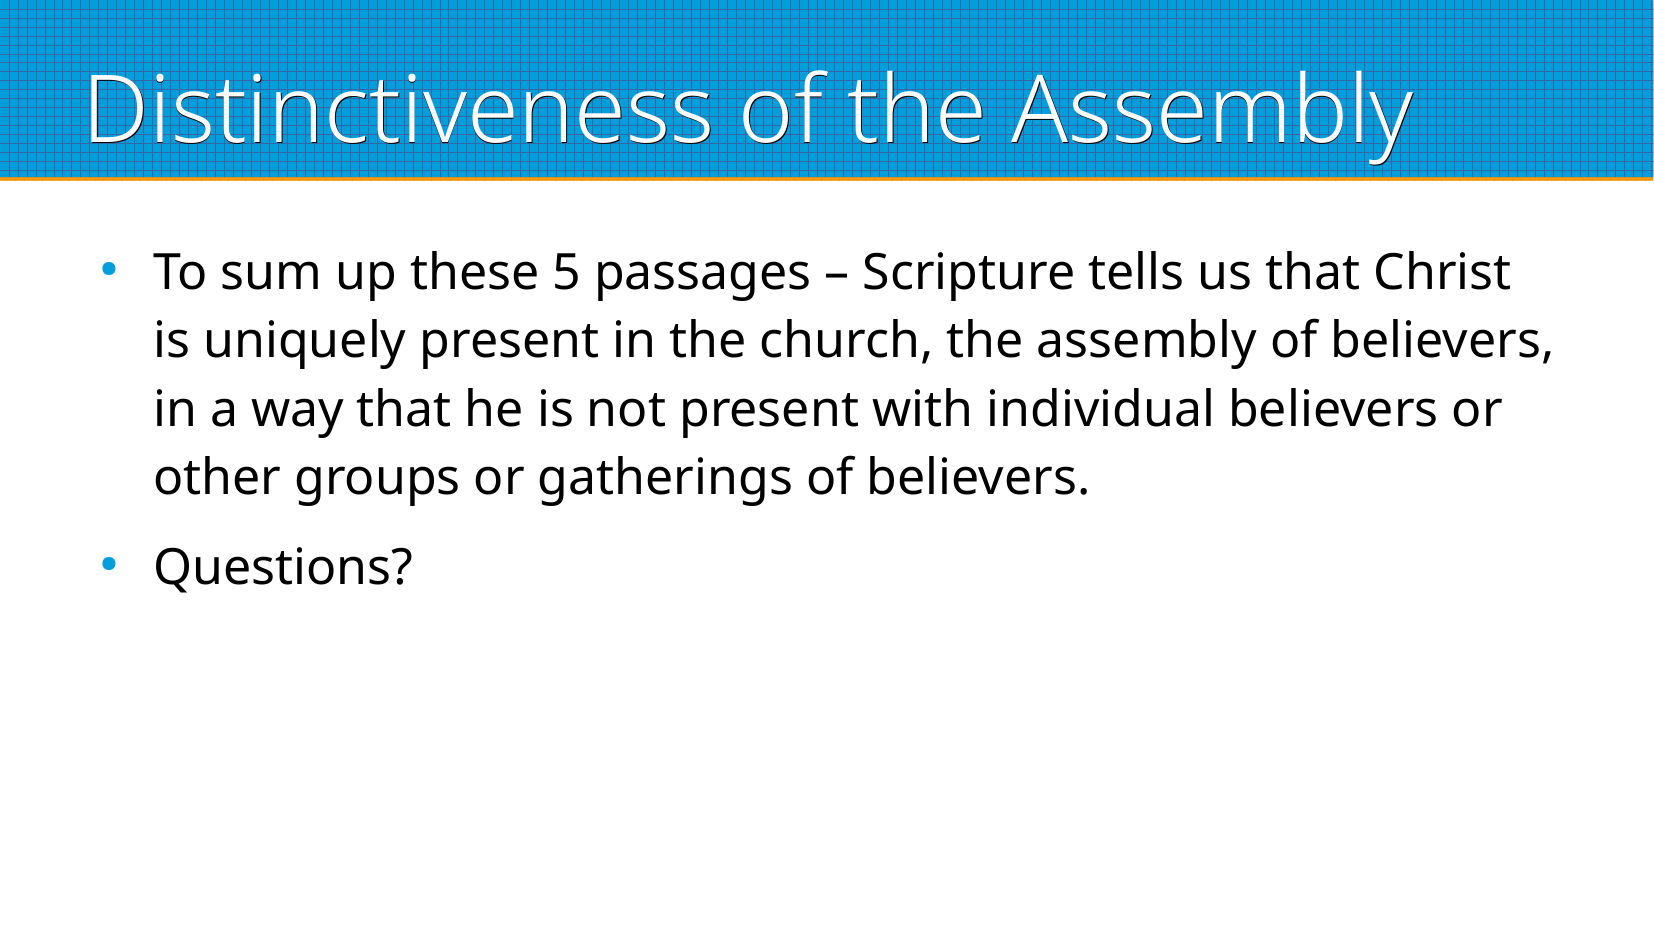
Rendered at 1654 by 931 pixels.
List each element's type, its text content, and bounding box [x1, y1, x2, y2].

list To sum up these 5 passages – Scripture tells us that Christ is uniquely present in the church, the assembly of believers, in a way that he is not present with individual believers or other groups or gatherings of believers. Questions? [82, 236, 1563, 811]
title Distinctiveness of the Assembly [82, 14, 1571, 171]
